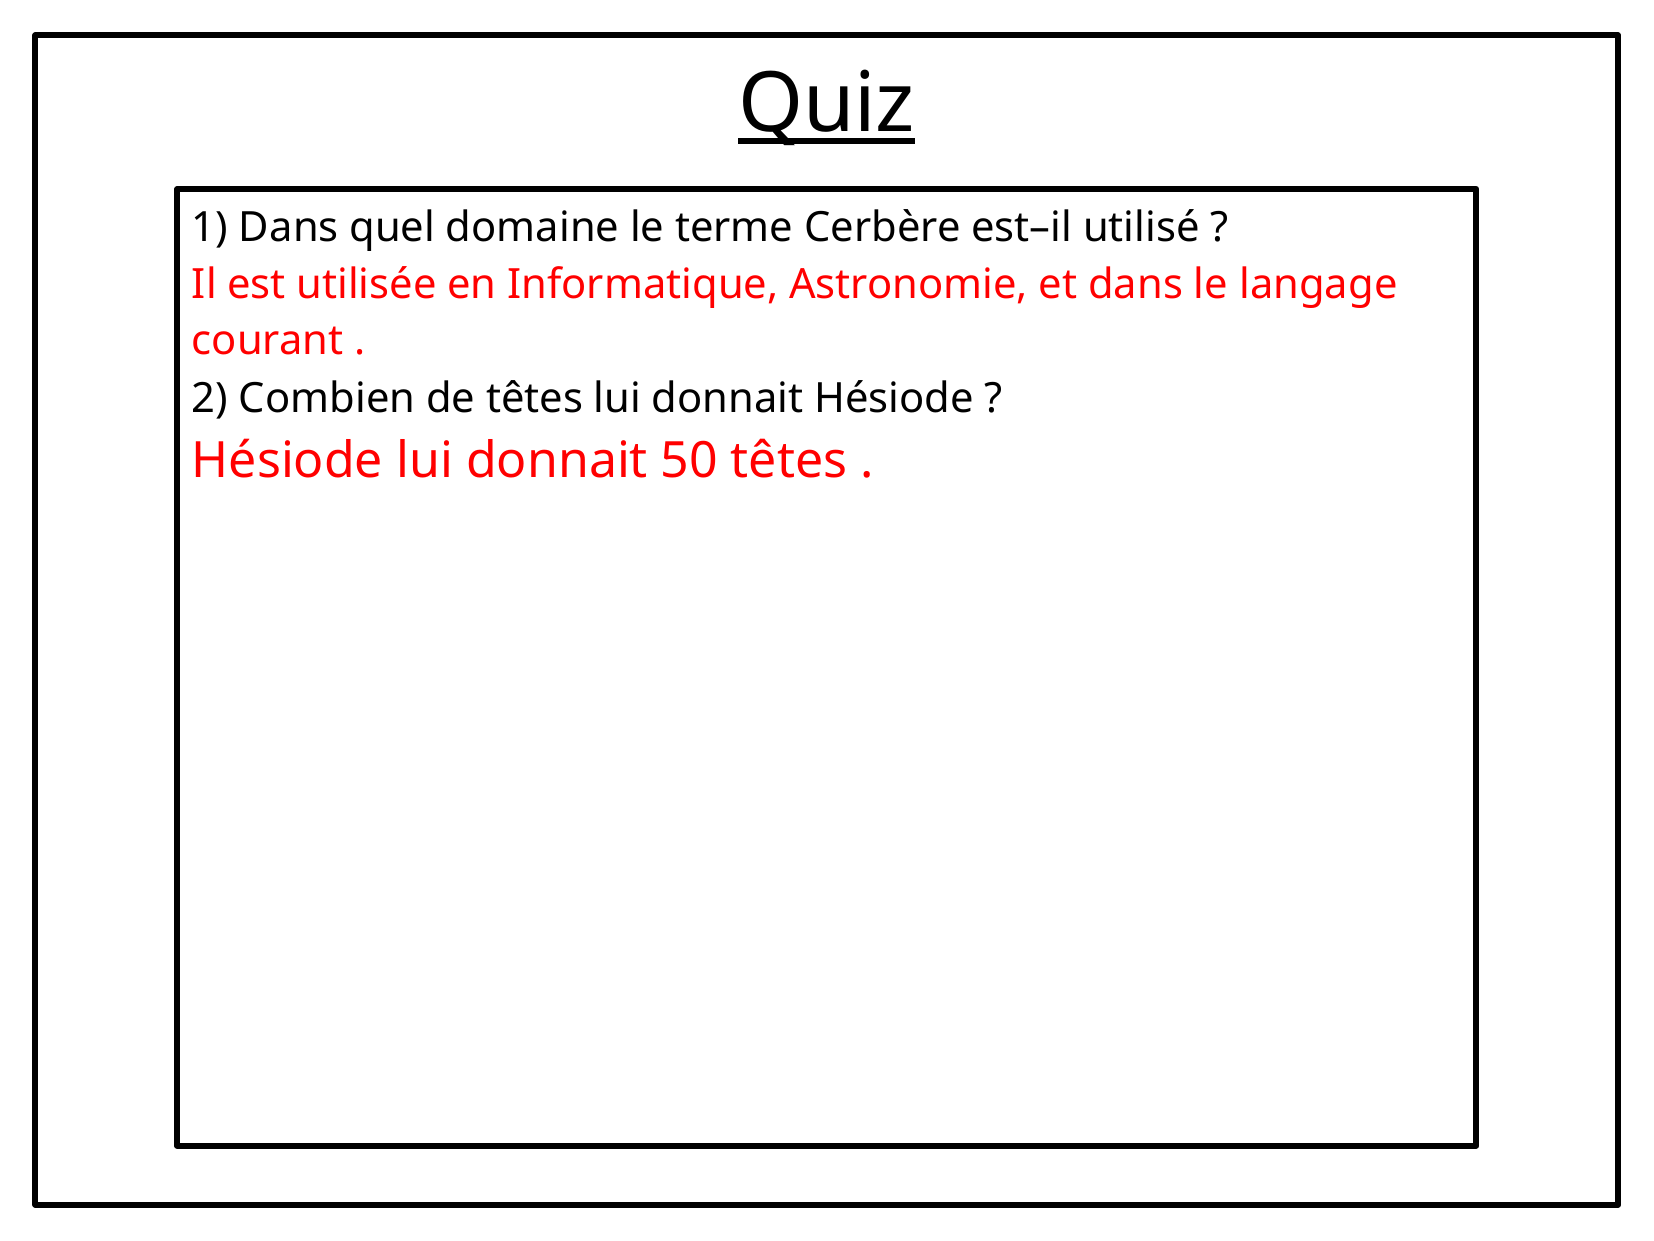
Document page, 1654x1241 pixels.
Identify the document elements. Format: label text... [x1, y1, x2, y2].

text_box Quiz [0, 35, 1654, 189]
text_box 1) Dans quel domaine le terme Cerbère est–il utilisé ? Il est utilisée en Informatique, Astronomie, et dans le langage courant . 2) Combien de têtes lui donnait Hésiode ? Hésiode lui donnait 50 têtes . [177, 188, 1477, 1146]
